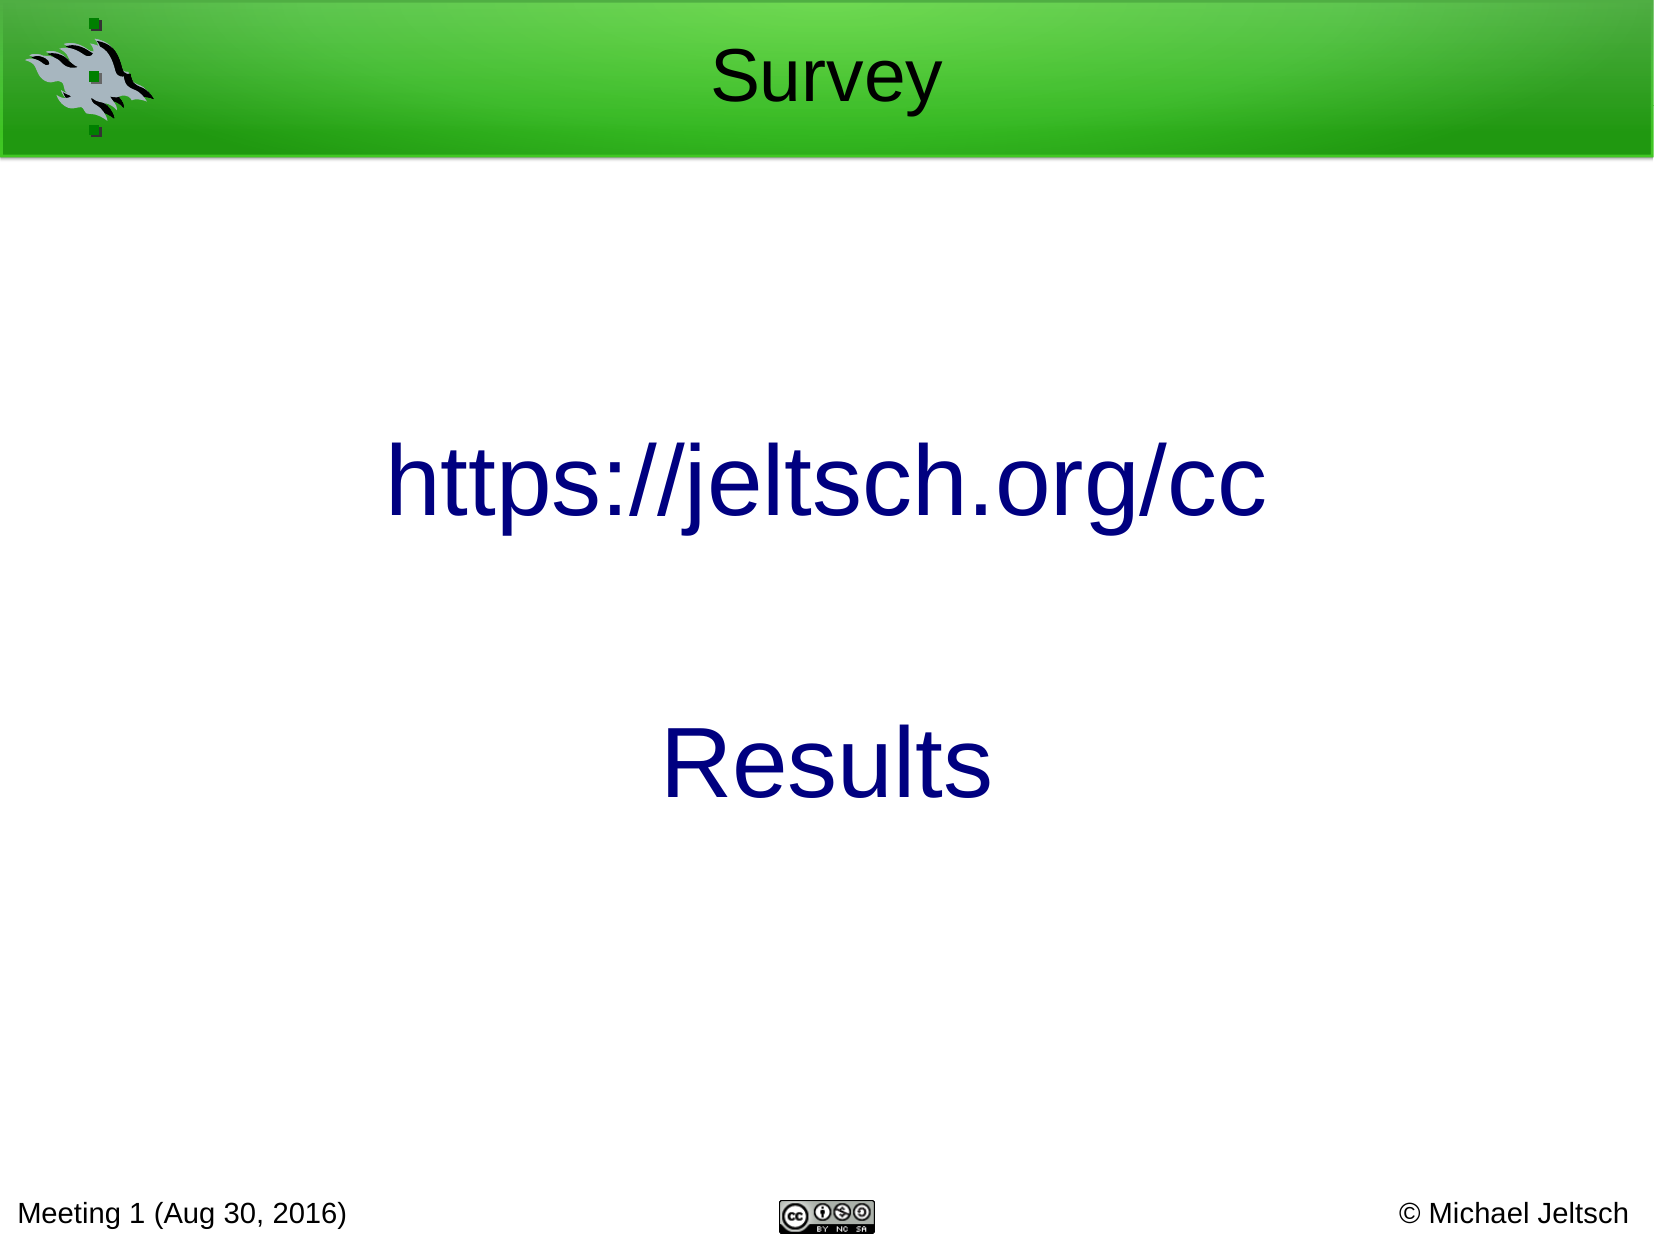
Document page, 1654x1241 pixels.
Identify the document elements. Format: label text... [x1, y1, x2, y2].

title Survey [206, 30, 1448, 121]
picture [779, 1200, 875, 1234]
list https://jeltsch.org/cc Results [82, 424, 1571, 1145]
